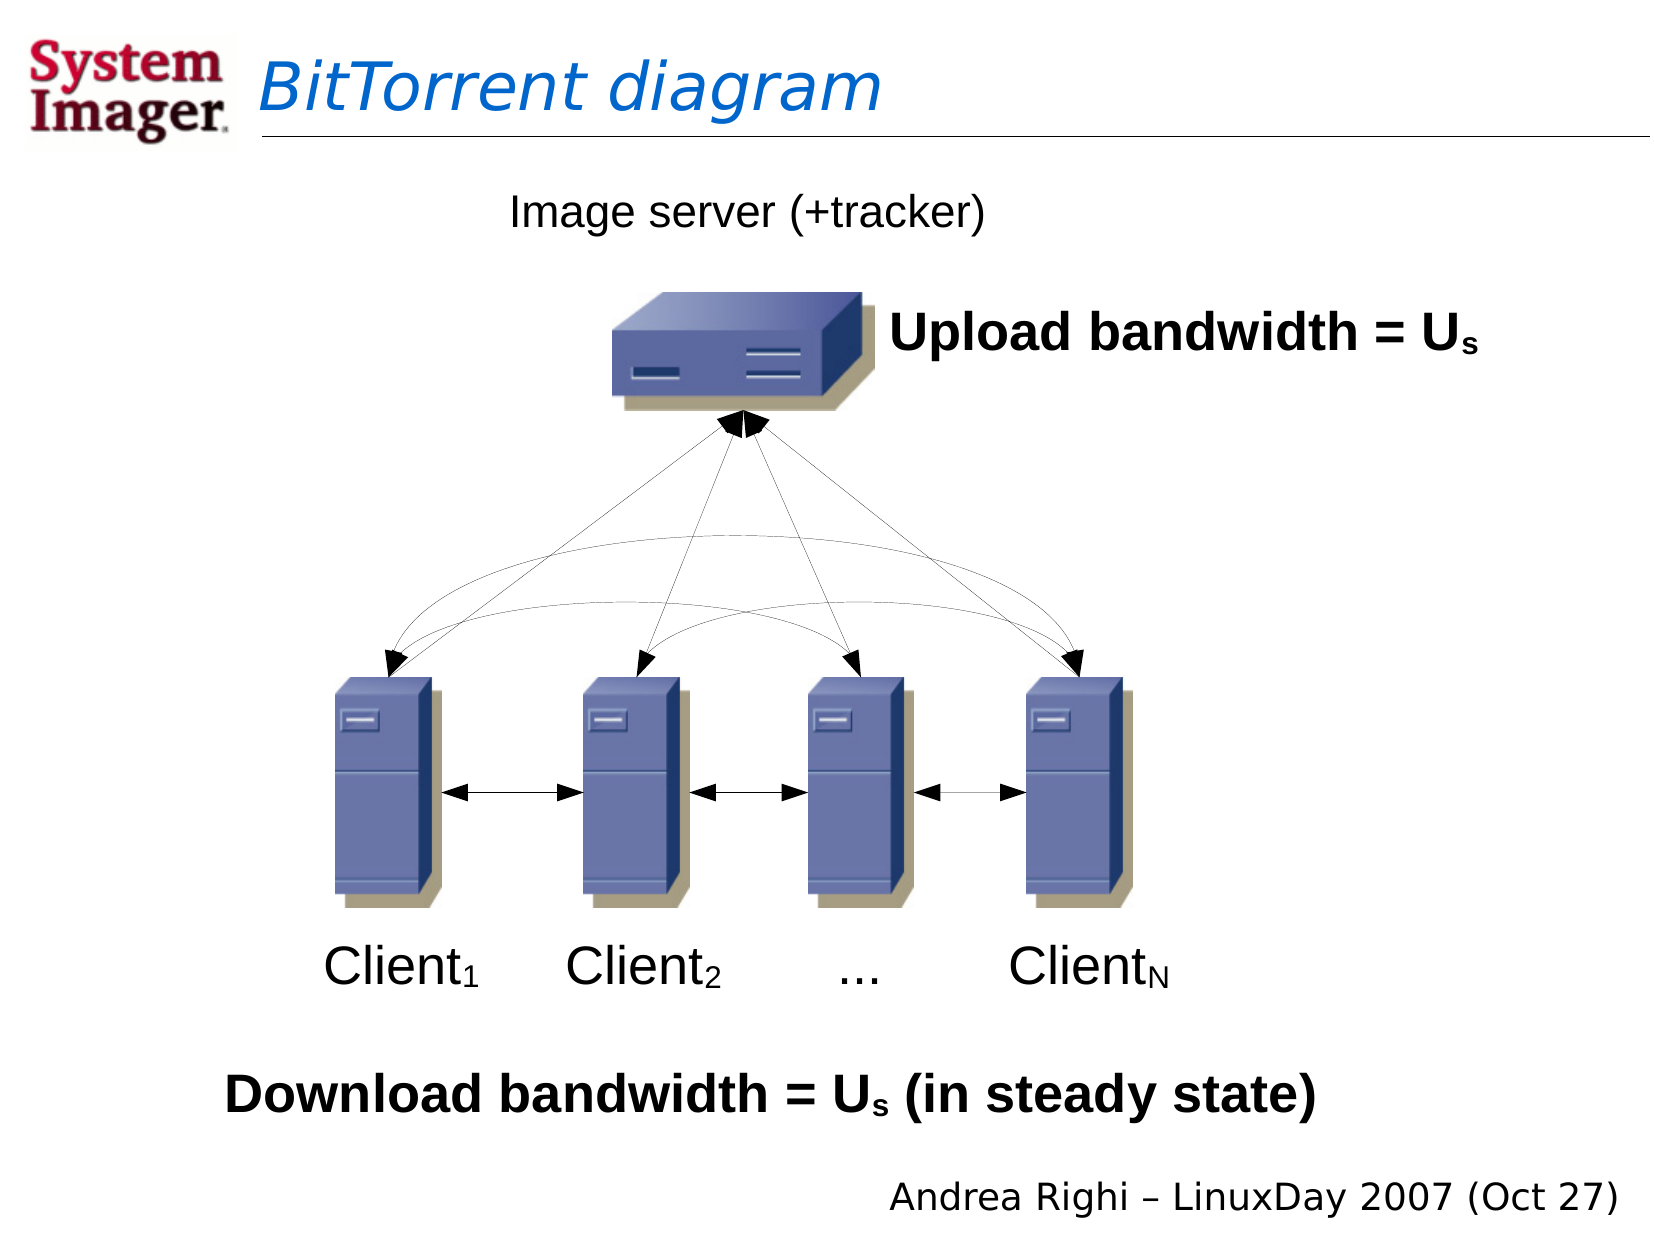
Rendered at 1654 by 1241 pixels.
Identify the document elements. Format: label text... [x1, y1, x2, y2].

text_box Upload bandwidth = Us [874, 294, 1495, 407]
picture [808, 677, 914, 908]
title BitTorrent diagram [258, 47, 1529, 126]
text_box ClientN [993, 927, 1185, 1040]
text_box Download bandwidth = Us (in steady state) [209, 1055, 1333, 1169]
picture [583, 677, 690, 908]
picture [335, 677, 442, 908]
text_box Image server (+tracker) [494, 178, 1002, 262]
text_box ... [822, 927, 898, 1024]
text_box Client1 [308, 927, 495, 1040]
picture [25, 34, 237, 151]
text_box Client2 [550, 927, 737, 1040]
picture [612, 292, 875, 411]
picture [1026, 677, 1133, 908]
